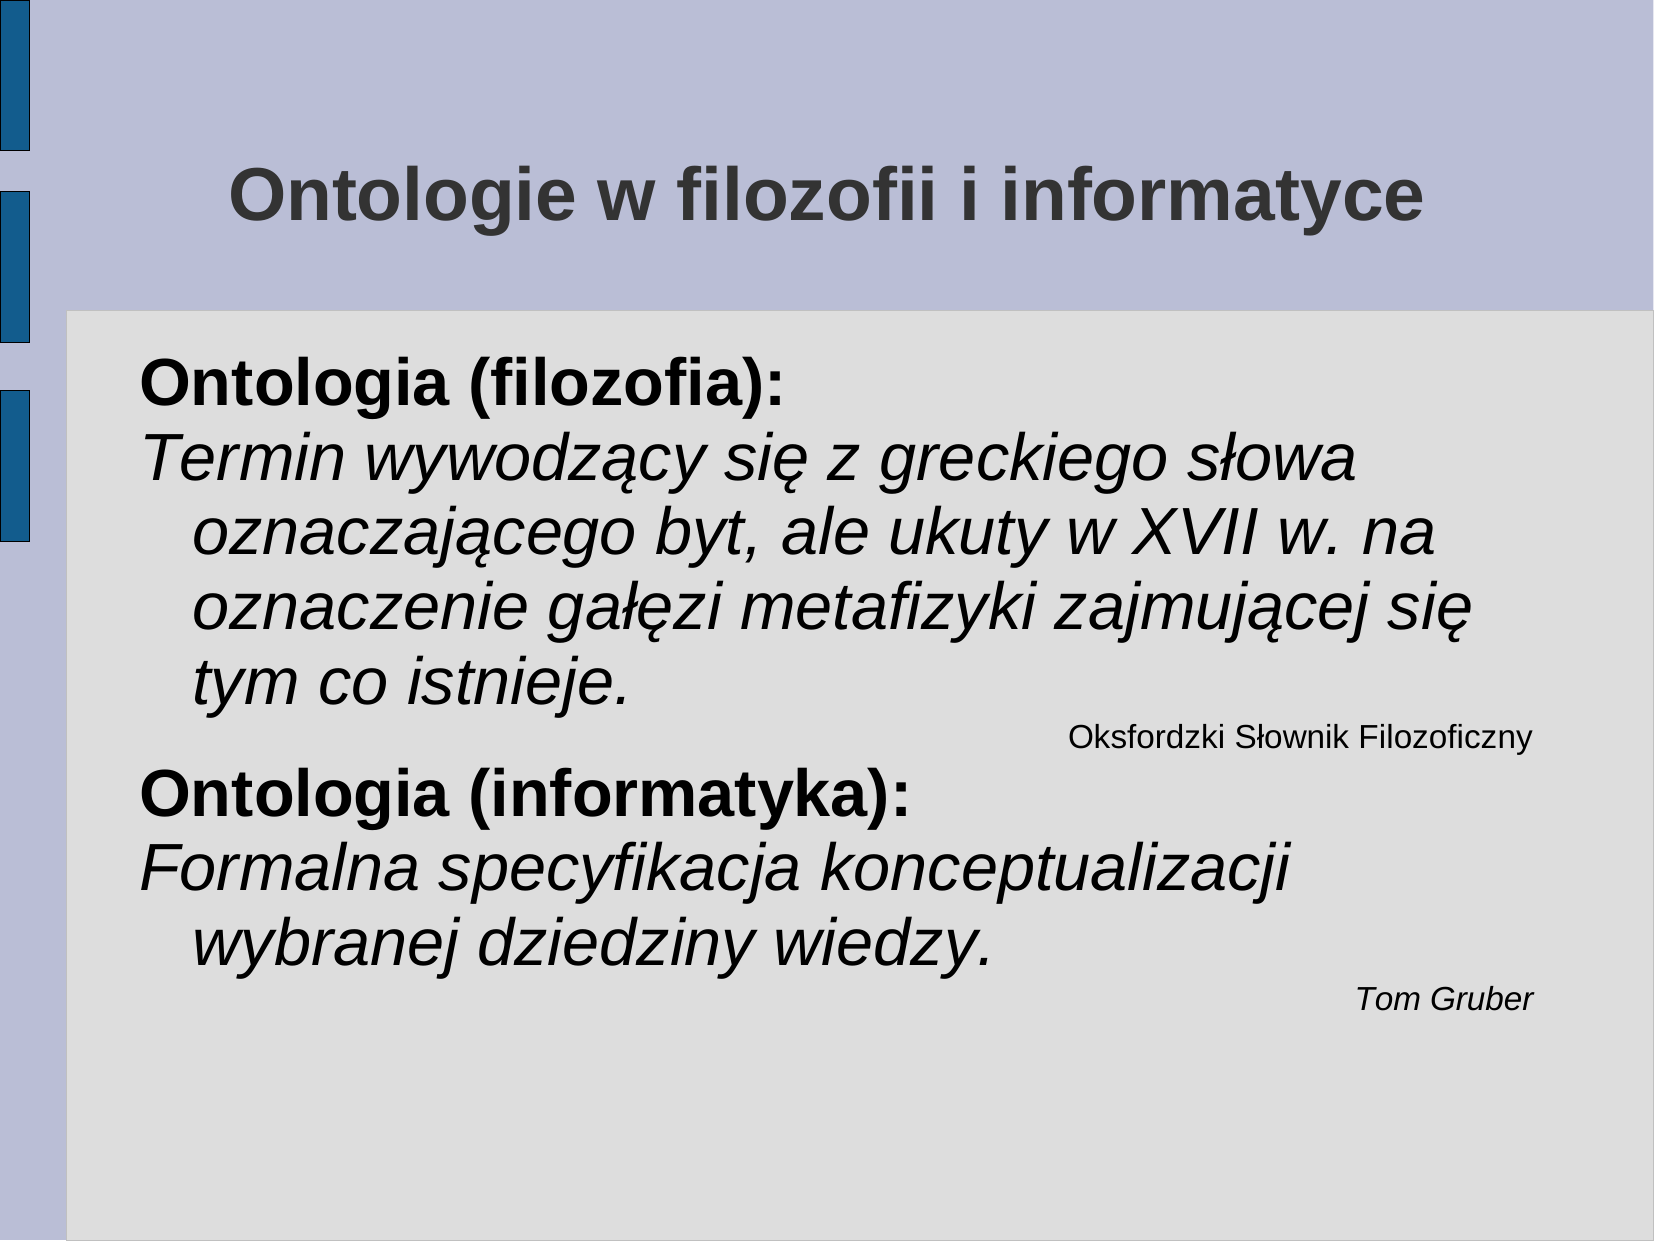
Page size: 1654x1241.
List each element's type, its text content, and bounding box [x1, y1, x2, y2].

title Ontologie w filozofii i informatyce [121, 91, 1534, 299]
list Ontologia (filozofia): Termin wywodzący się z greckiego słowa oznaczającego byt, ale ukuty w XVII w. na oznaczenie gałęzi metafizyki zajmującej się tym co istnieje. Oksfordzki Słownik Filozoficzny Ontologia (informatyka): Formalna specyfikacja konceptualizacji wybranej dziedziny wiedzy. Tom Gruber [121, 344, 1534, 1127]
